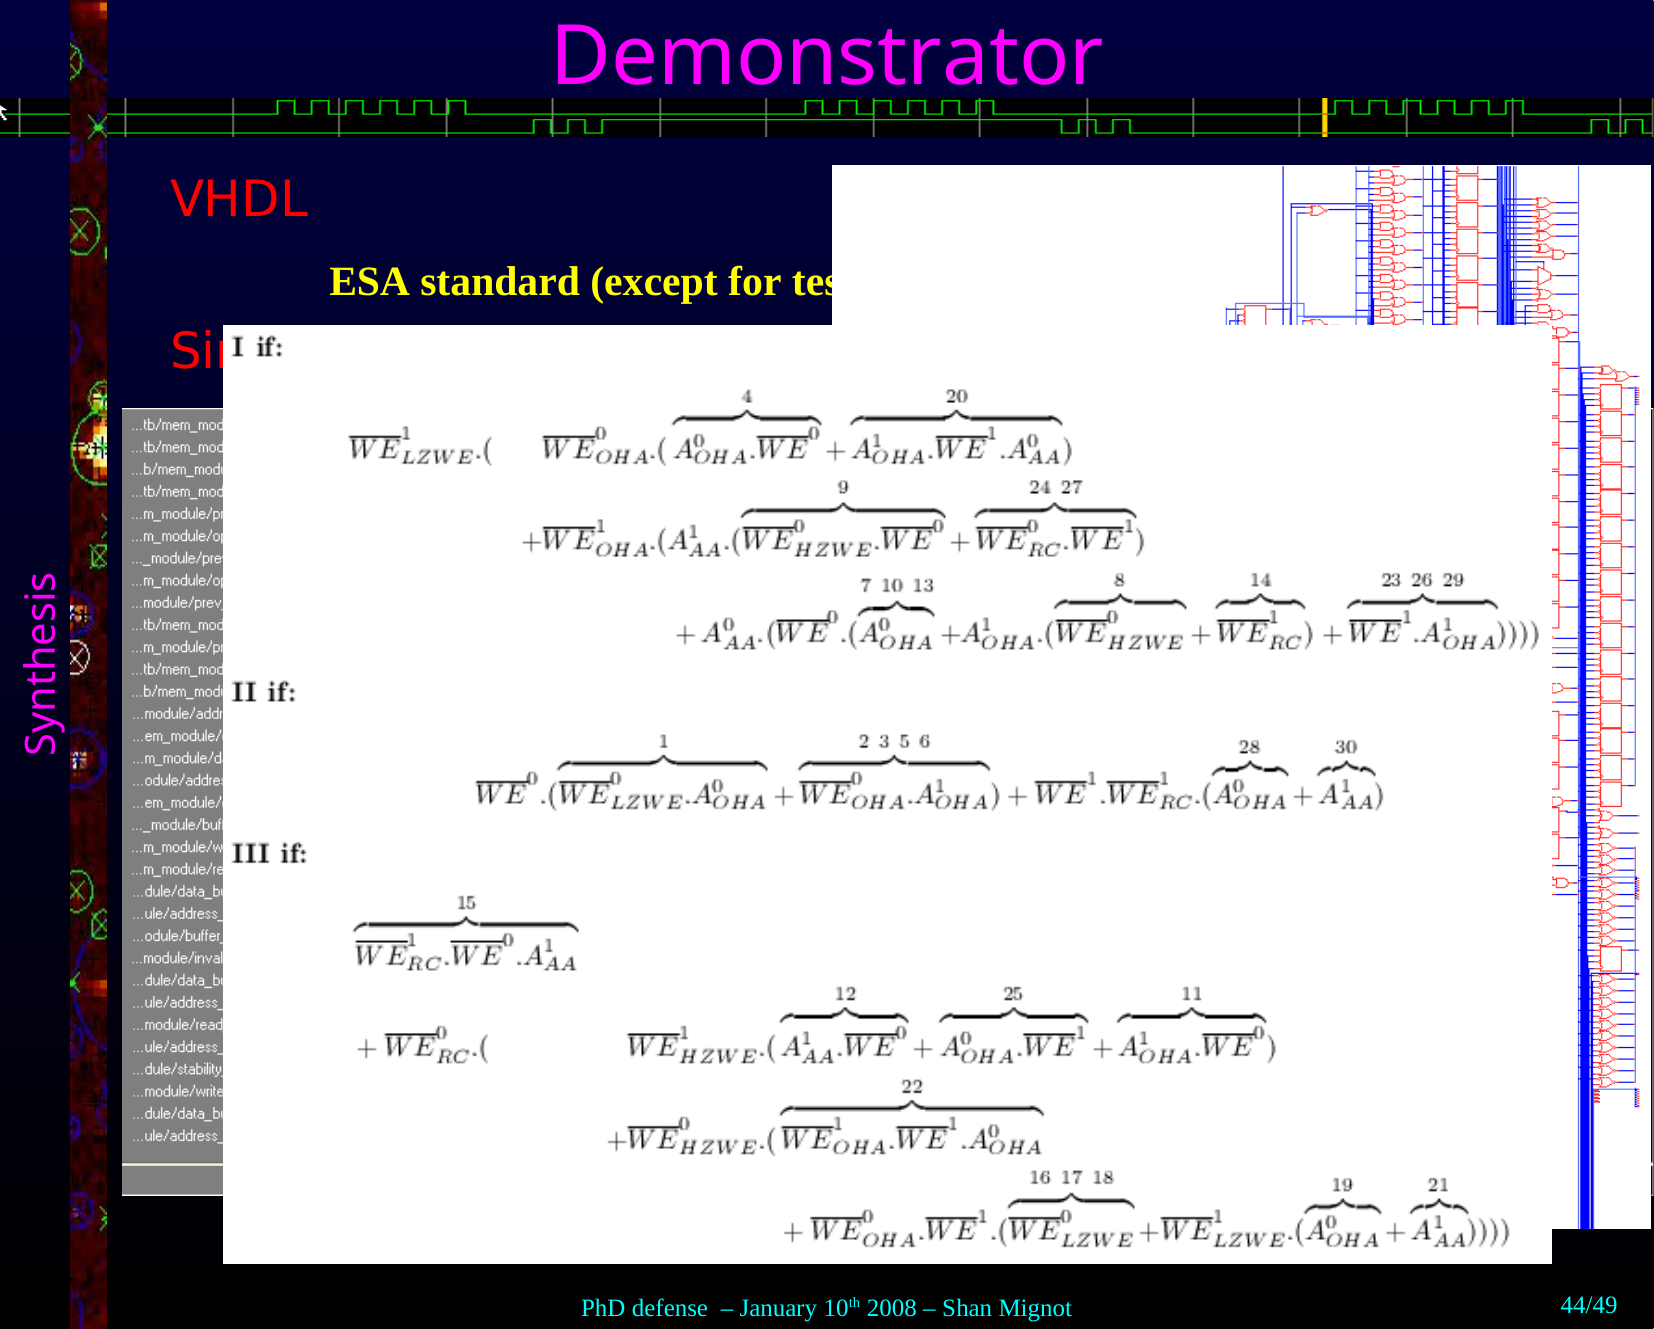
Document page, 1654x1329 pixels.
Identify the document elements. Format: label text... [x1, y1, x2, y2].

picture [122, 165, 1654, 1251]
title Demonstrator [137, 0, 1534, 163]
text_box PhD defense – January 10th 2008 – Shan Mignot [75, 1251, 1579, 1329]
text_box <number>/49 [1521, 1273, 1654, 1329]
title Synthesis [0, 0, 137, 1329]
list VHDL ESA standard (except for testing: verification & validation) Simulation validated pre-synthesis & post-synthesis Synthesis 14722 cells > ProASIC3E 600 → ProASIC3E 1500 (100% margin) slow routing target: RTAX-S 1000 (ITAR) [152, 170, 832, 408]
picture [1534, 98, 1654, 137]
